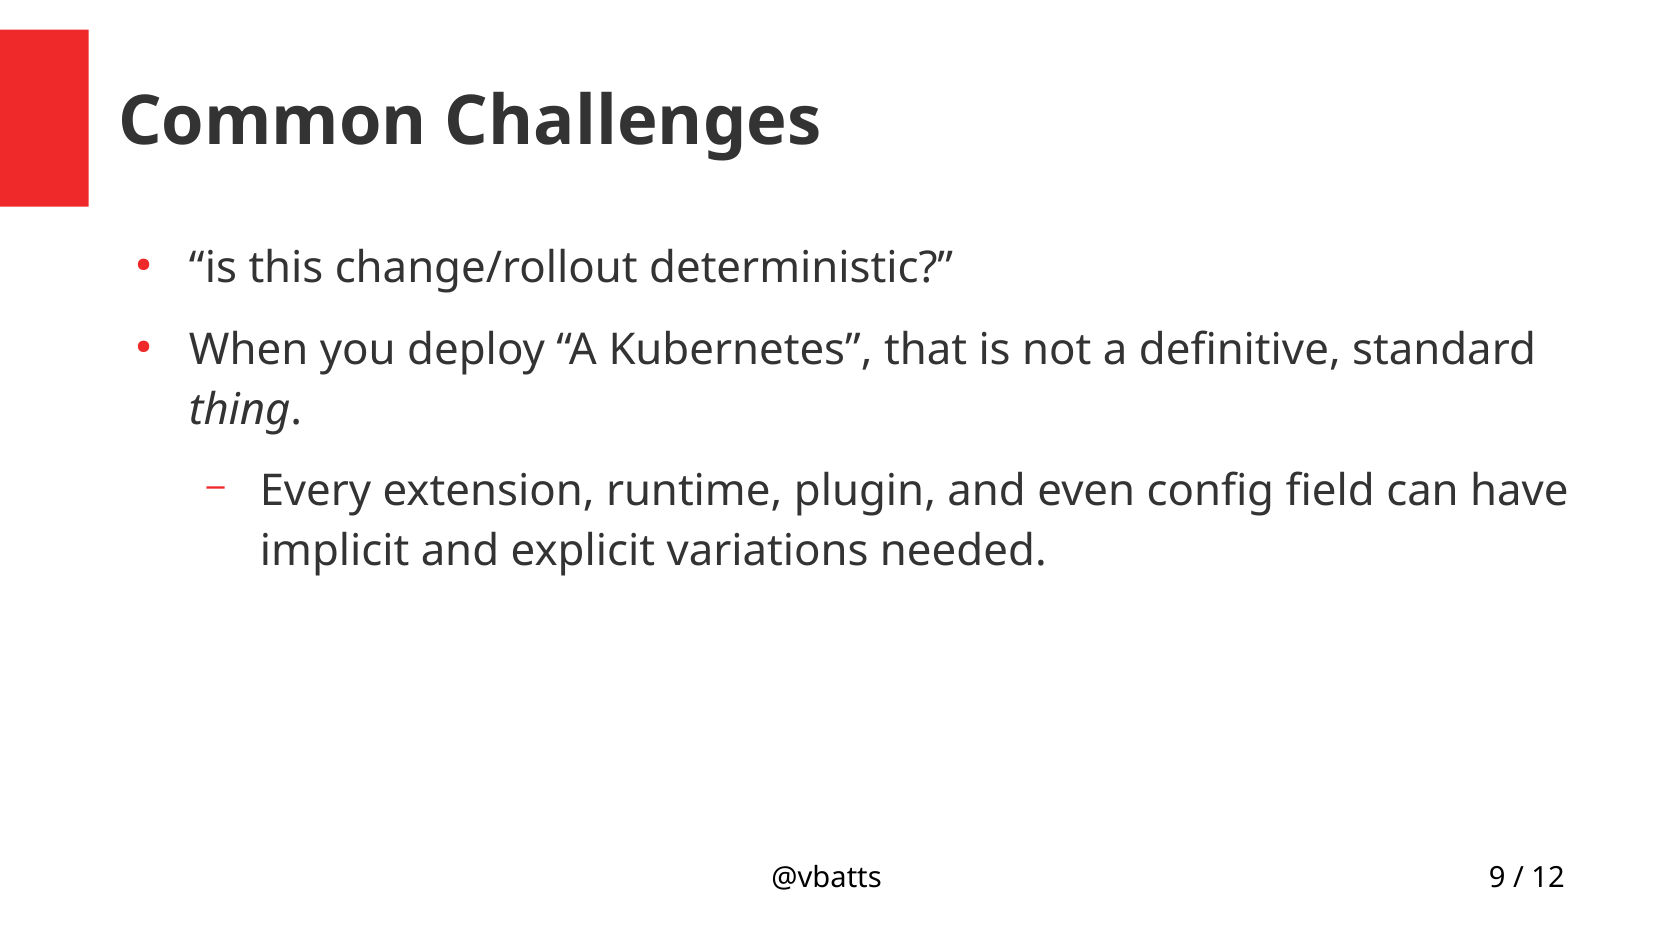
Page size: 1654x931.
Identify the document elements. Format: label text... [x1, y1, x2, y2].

title Common Challenges [118, 29, 1595, 207]
list “is this change/rollout deterministic?” When you deploy “A Kubernetes”, that is not a definitive, standard thing. Every extension, runtime, plugin, and even config field can have implicit and explicit variations needed. [118, 236, 1595, 798]
